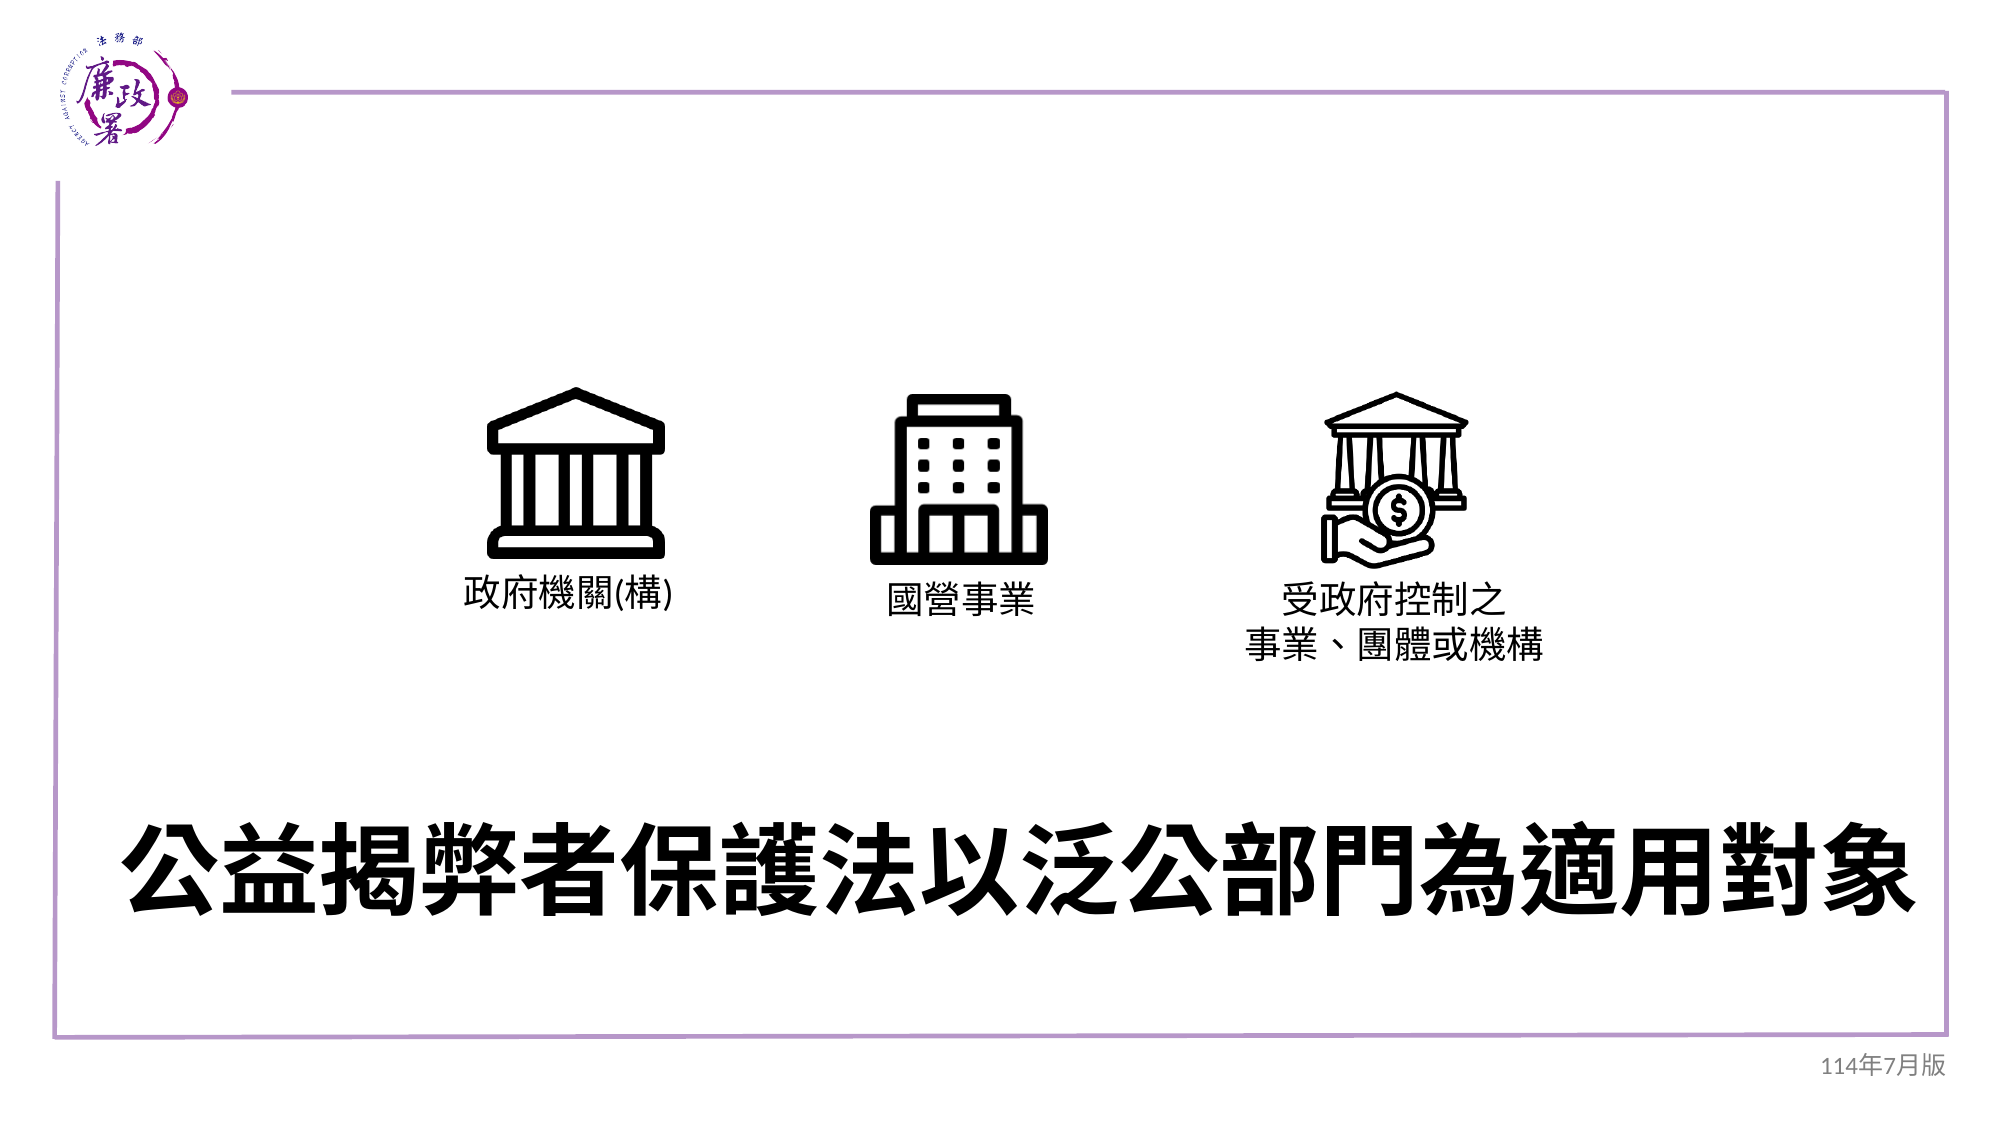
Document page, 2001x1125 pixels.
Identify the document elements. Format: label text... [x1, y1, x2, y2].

picture [60, 32, 188, 146]
text_box 政府機關(構) [448, 561, 689, 622]
text_box 受政府控制之 事業、團體或機構 [1229, 568, 1560, 674]
picture [487, 387, 665, 559]
picture [870, 394, 1048, 565]
text_box 公益揭弊者保護法以泛公部門為適用對象 [104, 800, 1935, 936]
picture [1305, 391, 1484, 568]
text_box 國營事業 [871, 568, 1052, 629]
